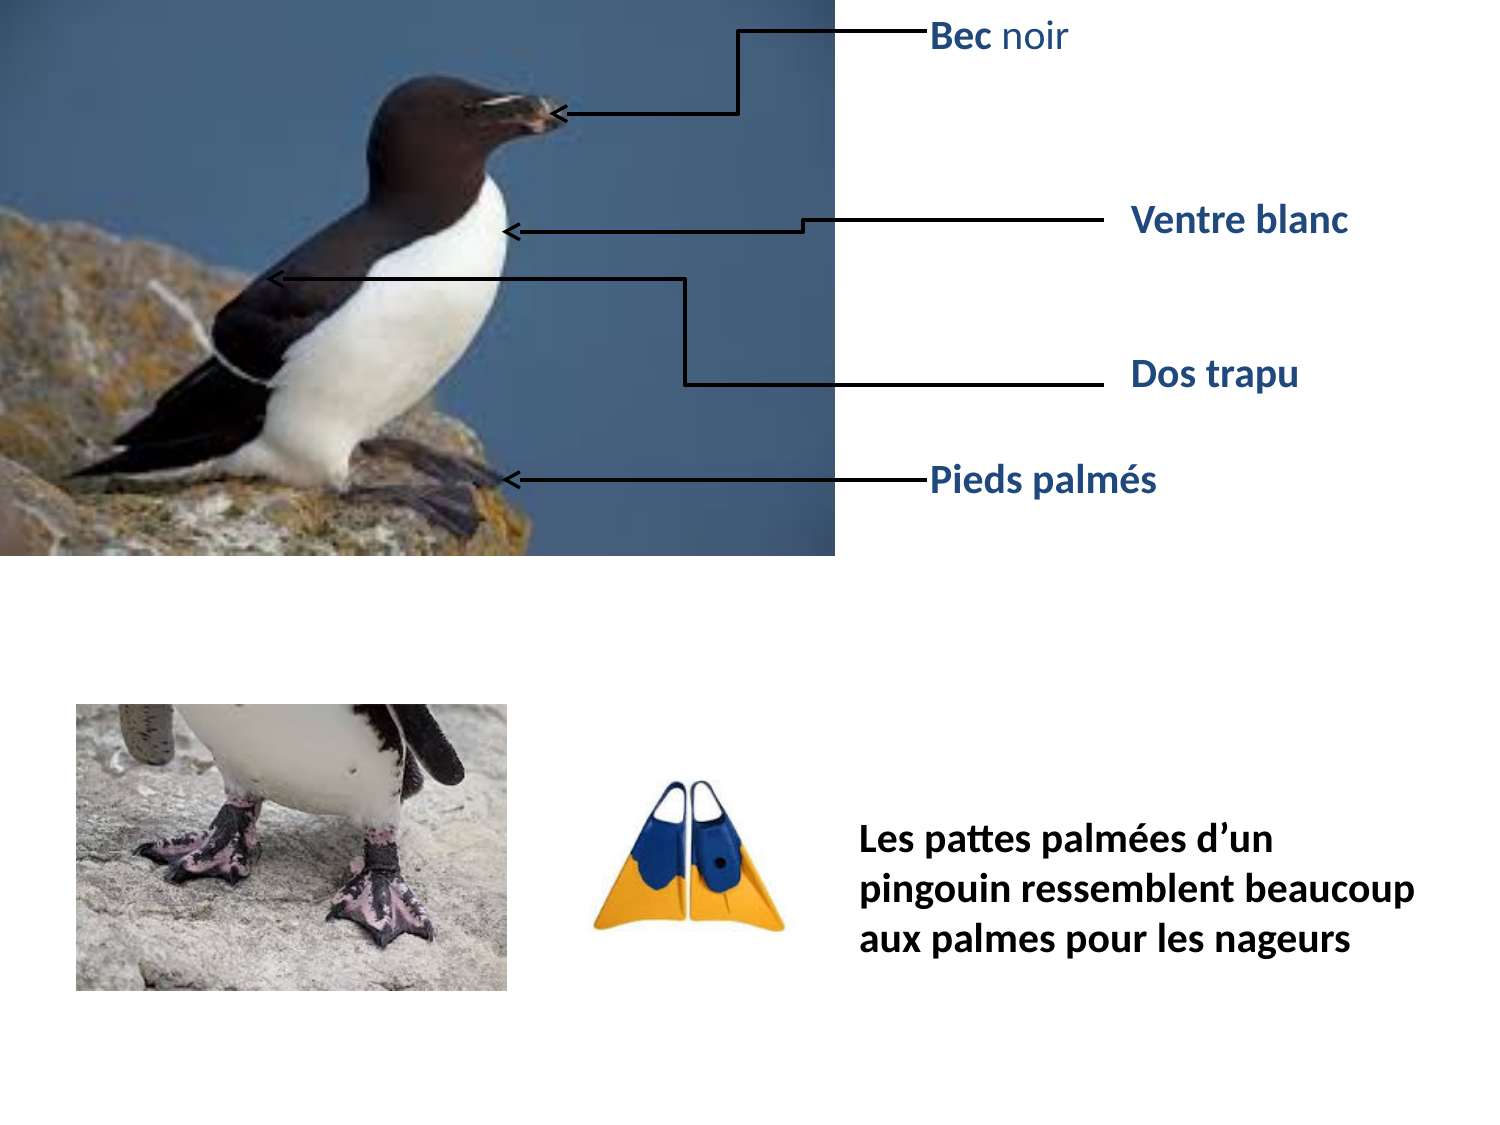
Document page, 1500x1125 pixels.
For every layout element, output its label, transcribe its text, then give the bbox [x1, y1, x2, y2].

text_box Bec noir [915, 0, 1089, 66]
text_box Les pattes palmées d’un pingouin ressemblent beaucoup aux palmes pour les nageurs [844, 802, 1432, 970]
text_box Pieds palmés [915, 444, 1175, 510]
text_box Ventre blanc [1116, 184, 1367, 251]
picture [76, 704, 507, 991]
picture [0, 0, 835, 556]
picture [537, 704, 842, 1009]
text_box Dos trapu [1116, 338, 1329, 404]
